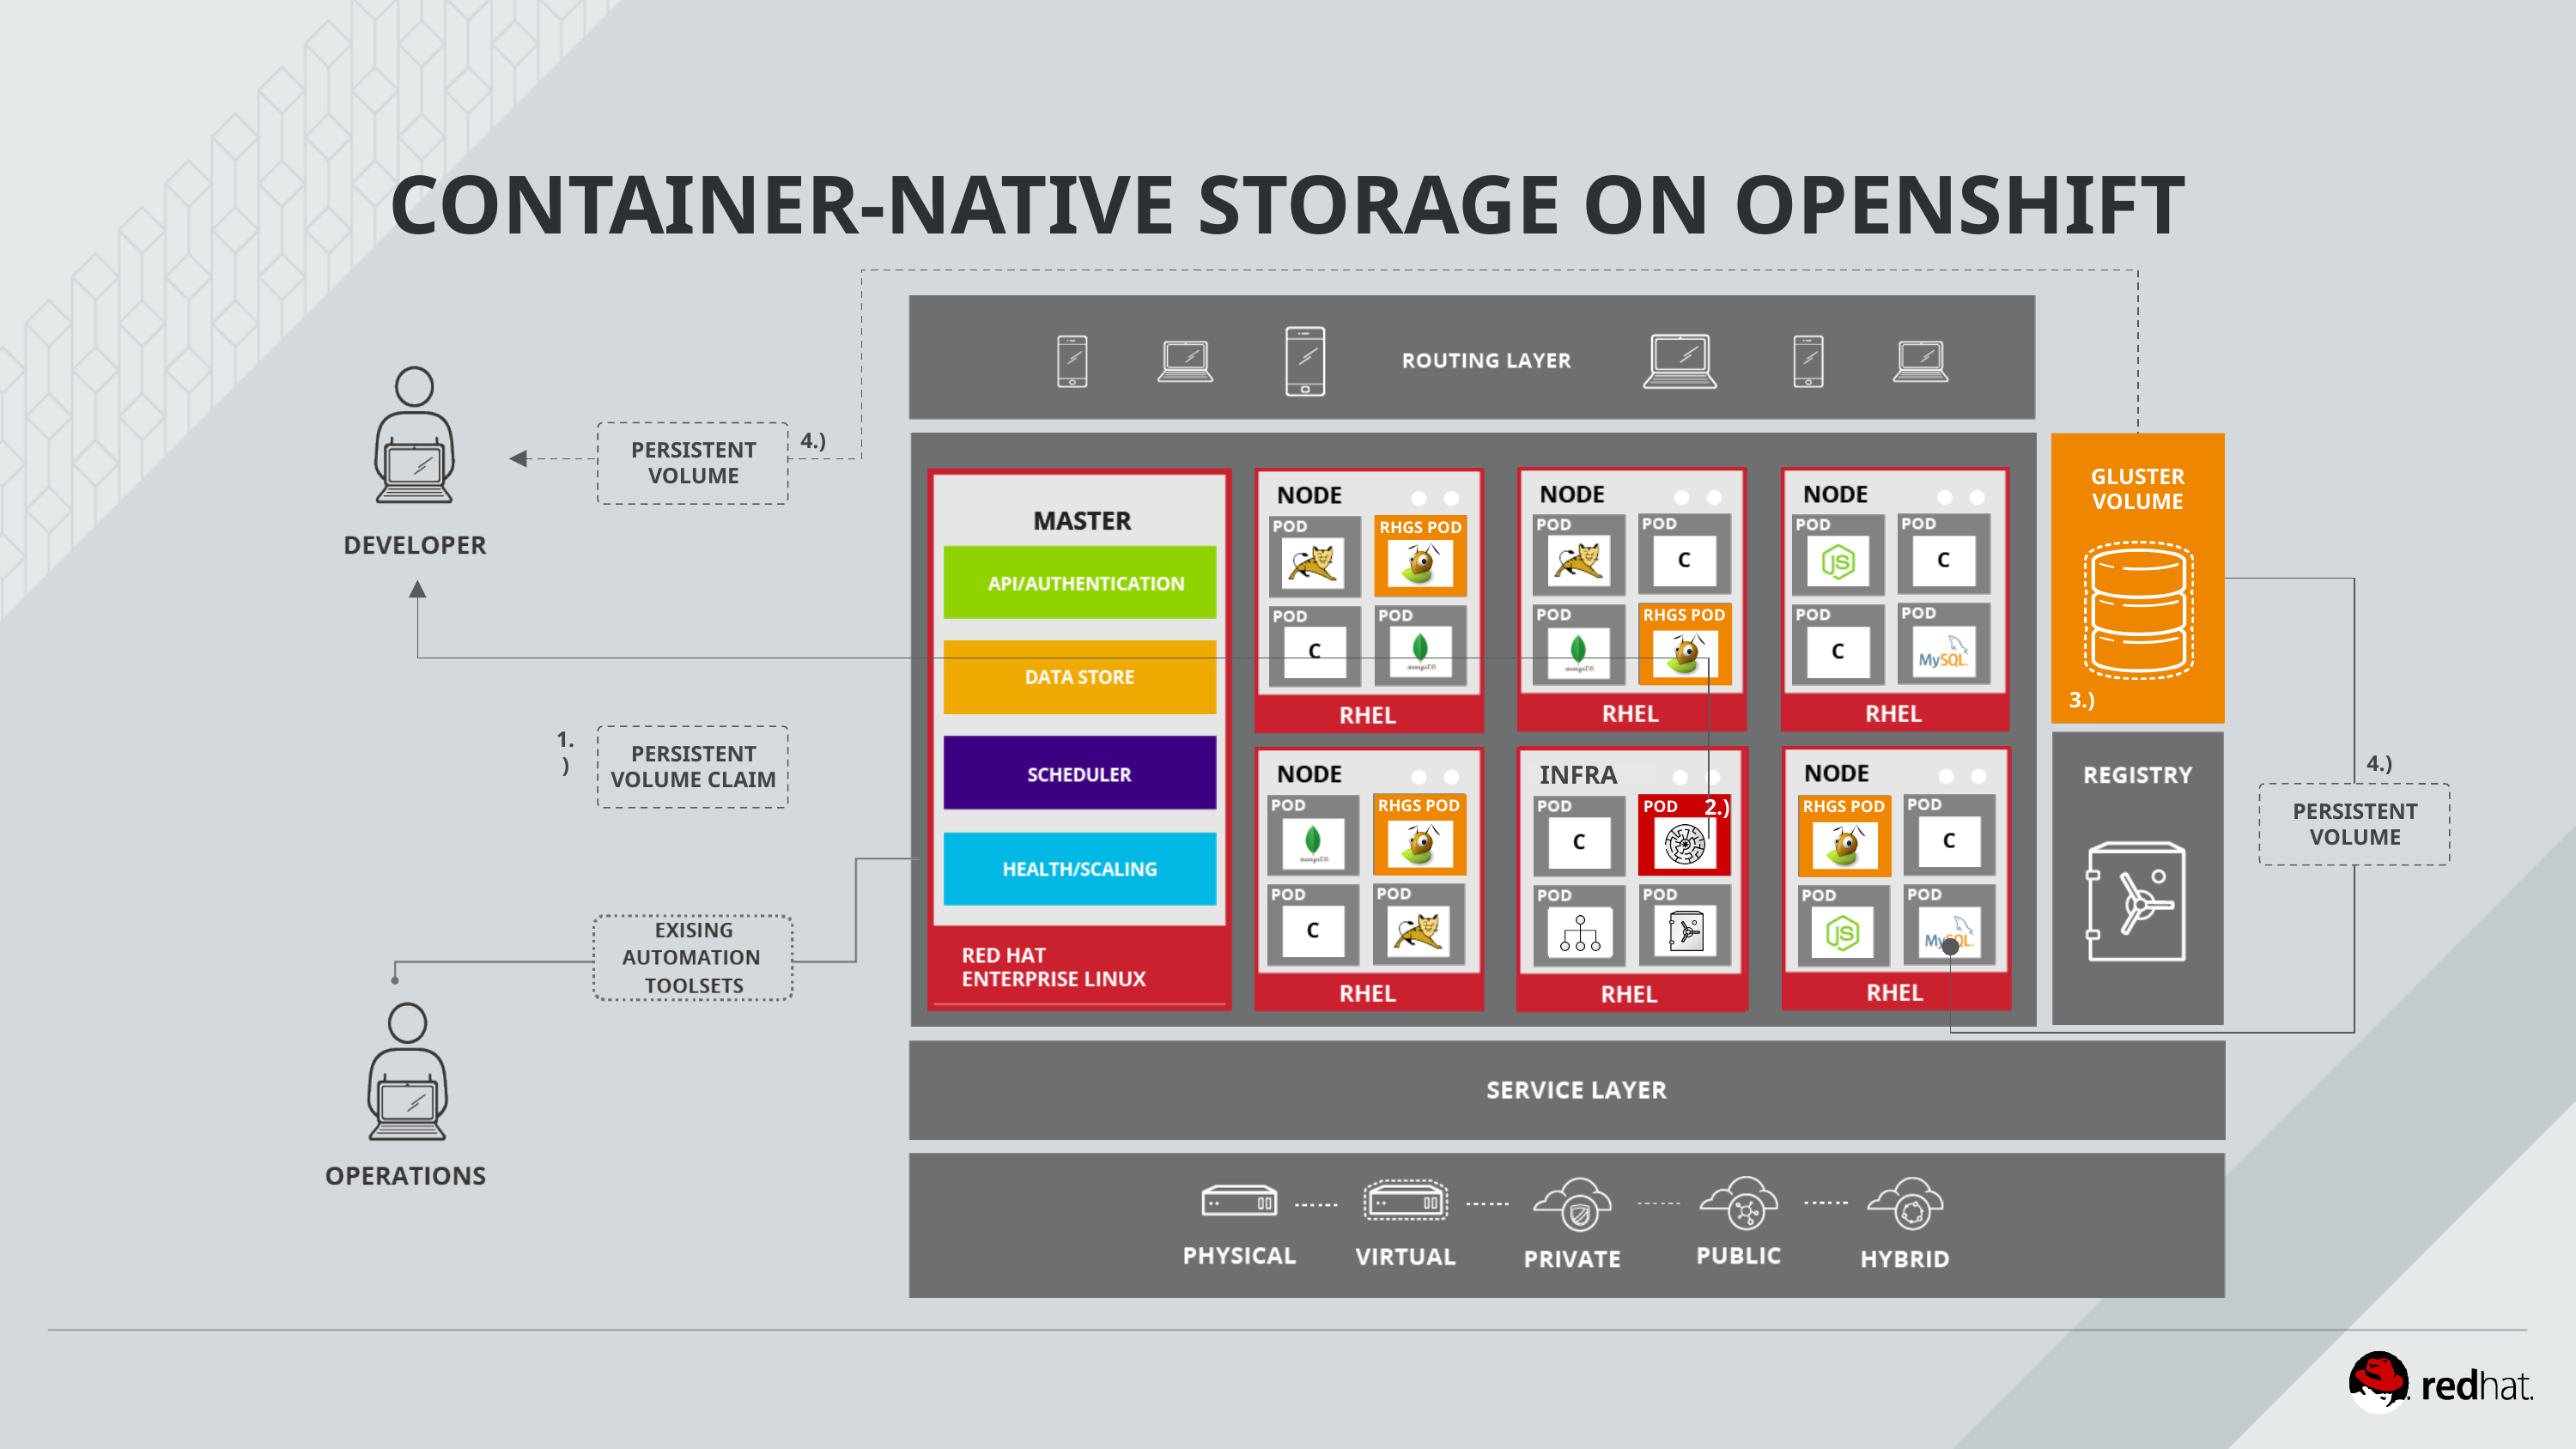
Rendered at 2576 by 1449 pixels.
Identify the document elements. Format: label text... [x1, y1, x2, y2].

text_box RHGS POD [1364, 782, 1474, 836]
text_box 1.) [540, 712, 592, 767]
text_box [1374, 821, 1467, 876]
text_box PERSISTENT VOLUME CLAIM [592, 727, 809, 763]
picture [0, 0, 2576, 1449]
text_box PERSISTENT VOLUME [2240, 785, 2470, 821]
text_box RHGS POD [1789, 783, 1899, 838]
text_box POD [1710, 834, 1740, 838]
text_box [2259, 821, 2450, 865]
text_box RHGS POD [1366, 504, 1476, 559]
text_box [1547, 909, 1613, 956]
text_box [1799, 822, 1892, 877]
text_box 2.) [1686, 780, 1748, 834]
text_box 3.) [2036, 673, 2129, 727]
text_box [1637, 838, 1731, 876]
text_box POD [1630, 783, 1686, 838]
text_box PERSISTENT VOLUME [579, 423, 780, 459]
text_box INFRA [1527, 763, 1656, 785]
text_box GLUSTER VOLUME [2051, 450, 2225, 485]
text_box RHGS POD [1630, 591, 1740, 646]
text_box 4.) [780, 414, 848, 469]
text_box [2051, 433, 2225, 450]
text_box [1639, 658, 1708, 686]
text_box [598, 763, 788, 808]
text_box CONTAINER-NATIVE STORAGE ON OPENSHIFT [95, 140, 2481, 272]
text_box 4.) [2340, 737, 2420, 791]
text_box [1374, 540, 1467, 597]
text_box [2051, 485, 2225, 724]
text_box [1639, 630, 1733, 686]
text_box [598, 459, 788, 505]
